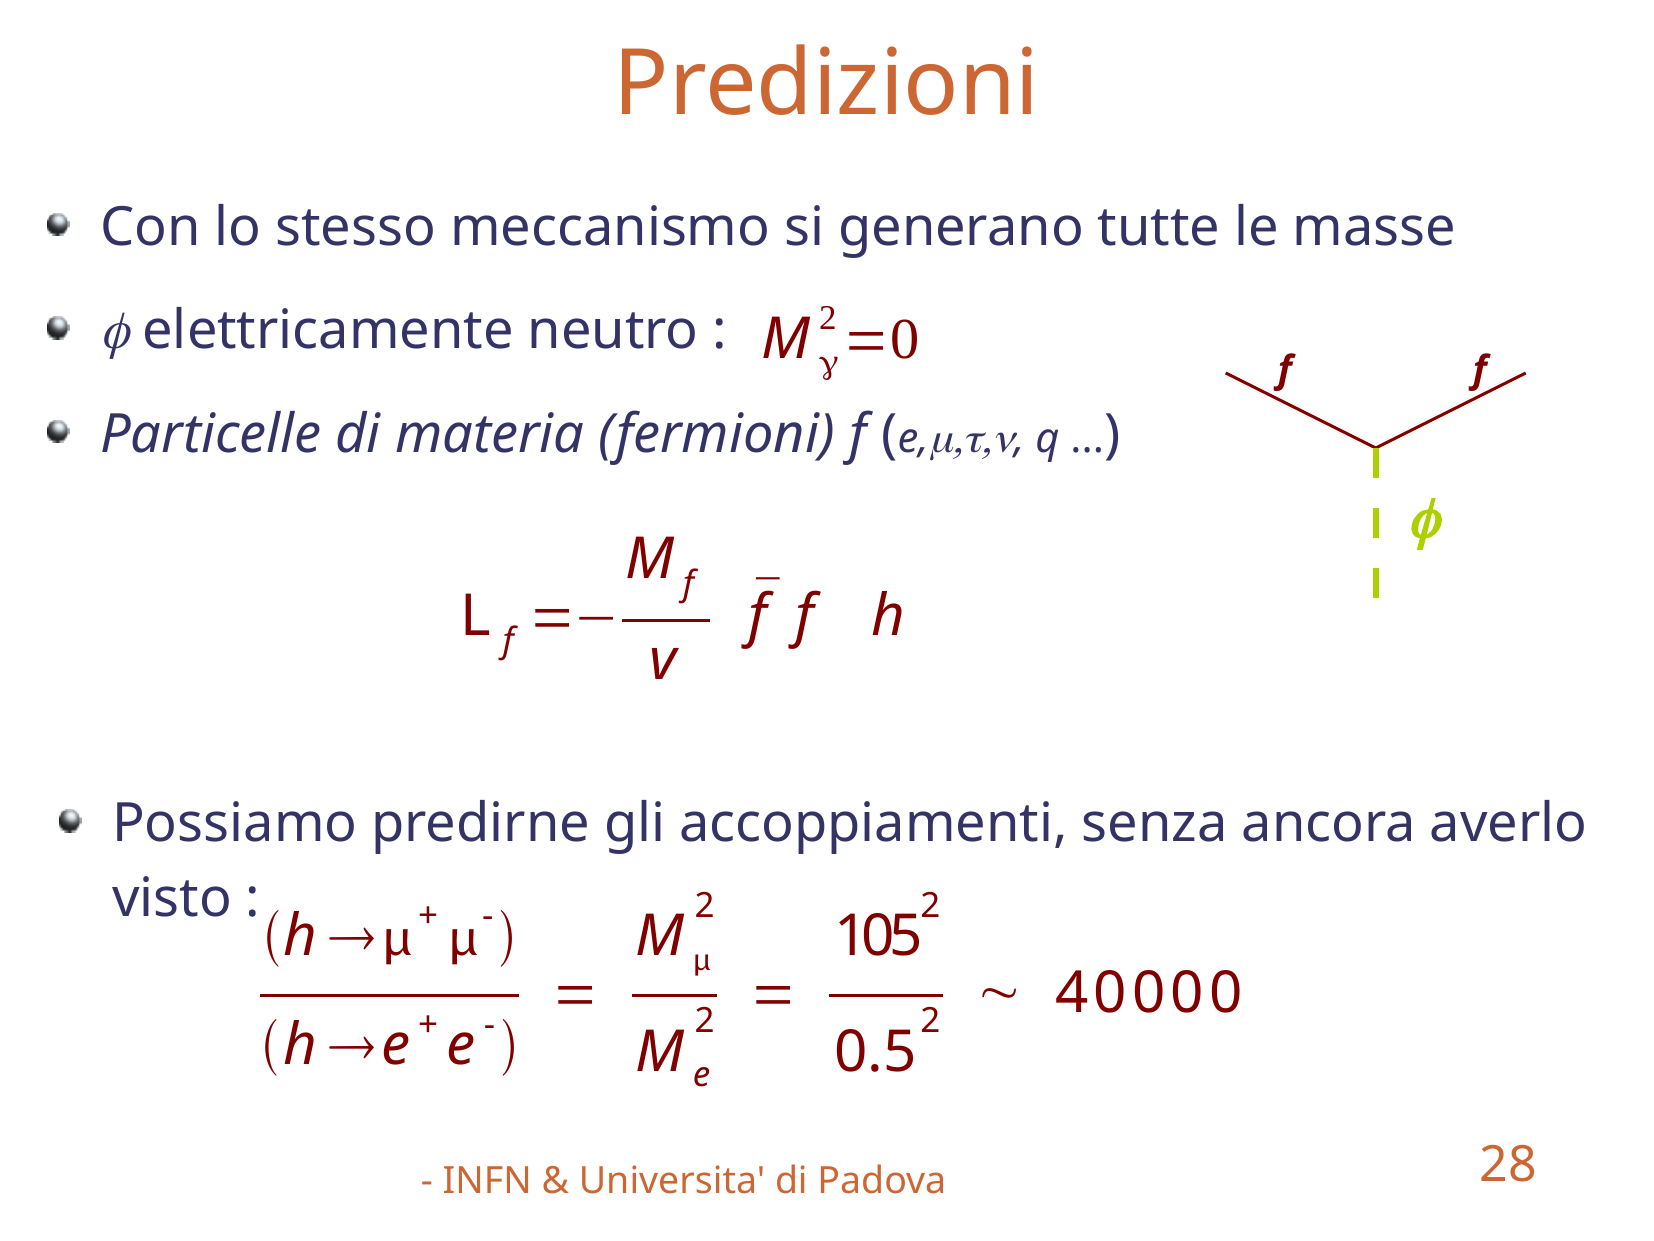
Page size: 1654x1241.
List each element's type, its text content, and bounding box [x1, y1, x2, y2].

list Possiamo predirne gli accoppiamenti, senza ancora averlo visto : [41, 783, 1654, 1084]
text_box f [1458, 335, 1503, 409]
list Con lo stesso meccanismo si generano tutte le masse f elettricamente neutro : Particelle di materia (fermioni) f (e,m,t,n, q ...) [29, 187, 1518, 502]
chart [754, 298, 926, 394]
text_box f [1263, 335, 1308, 409]
title Predizioni [41, 10, 1613, 148]
chart [452, 525, 912, 714]
text_box f [1393, 489, 1454, 580]
chart [251, 885, 1255, 1107]
